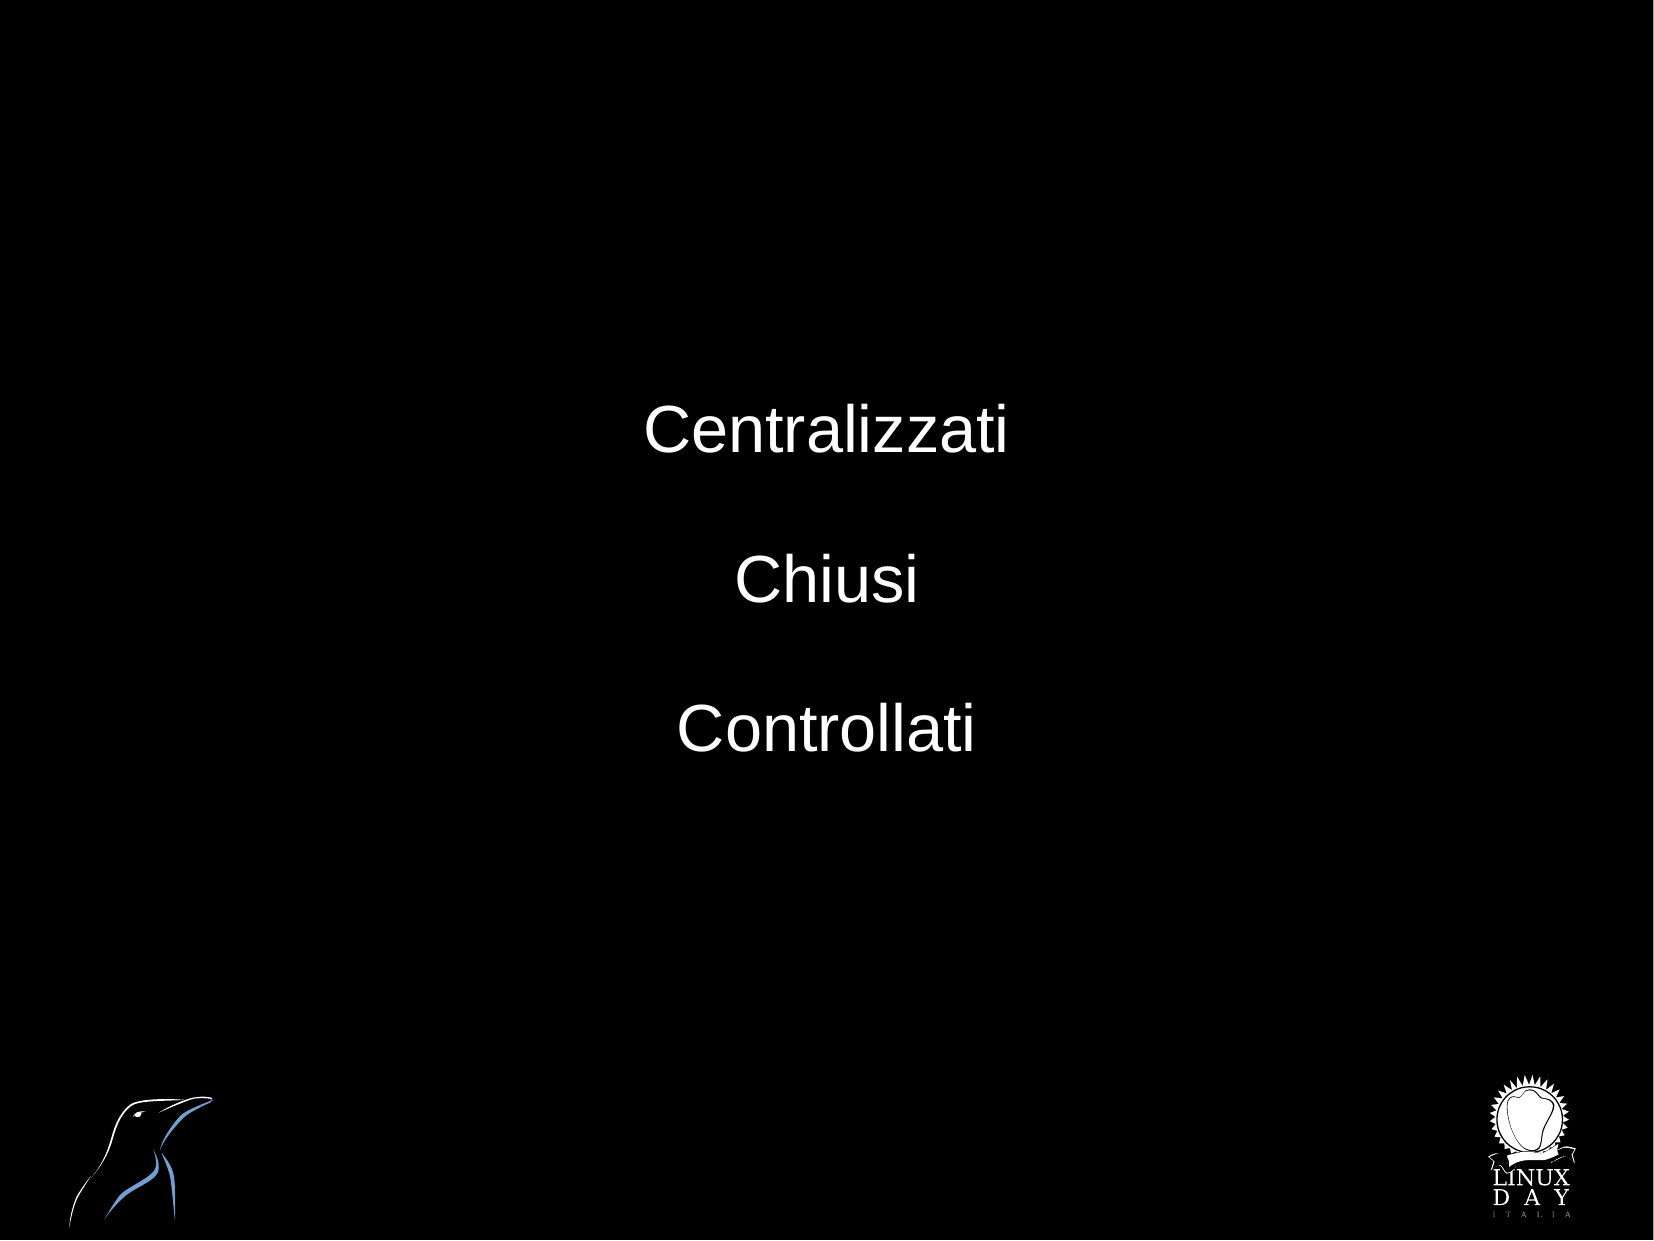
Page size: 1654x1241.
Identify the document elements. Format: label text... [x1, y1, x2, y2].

subtitle Centralizzati Chiusi Controllati [82, 49, 1571, 1109]
